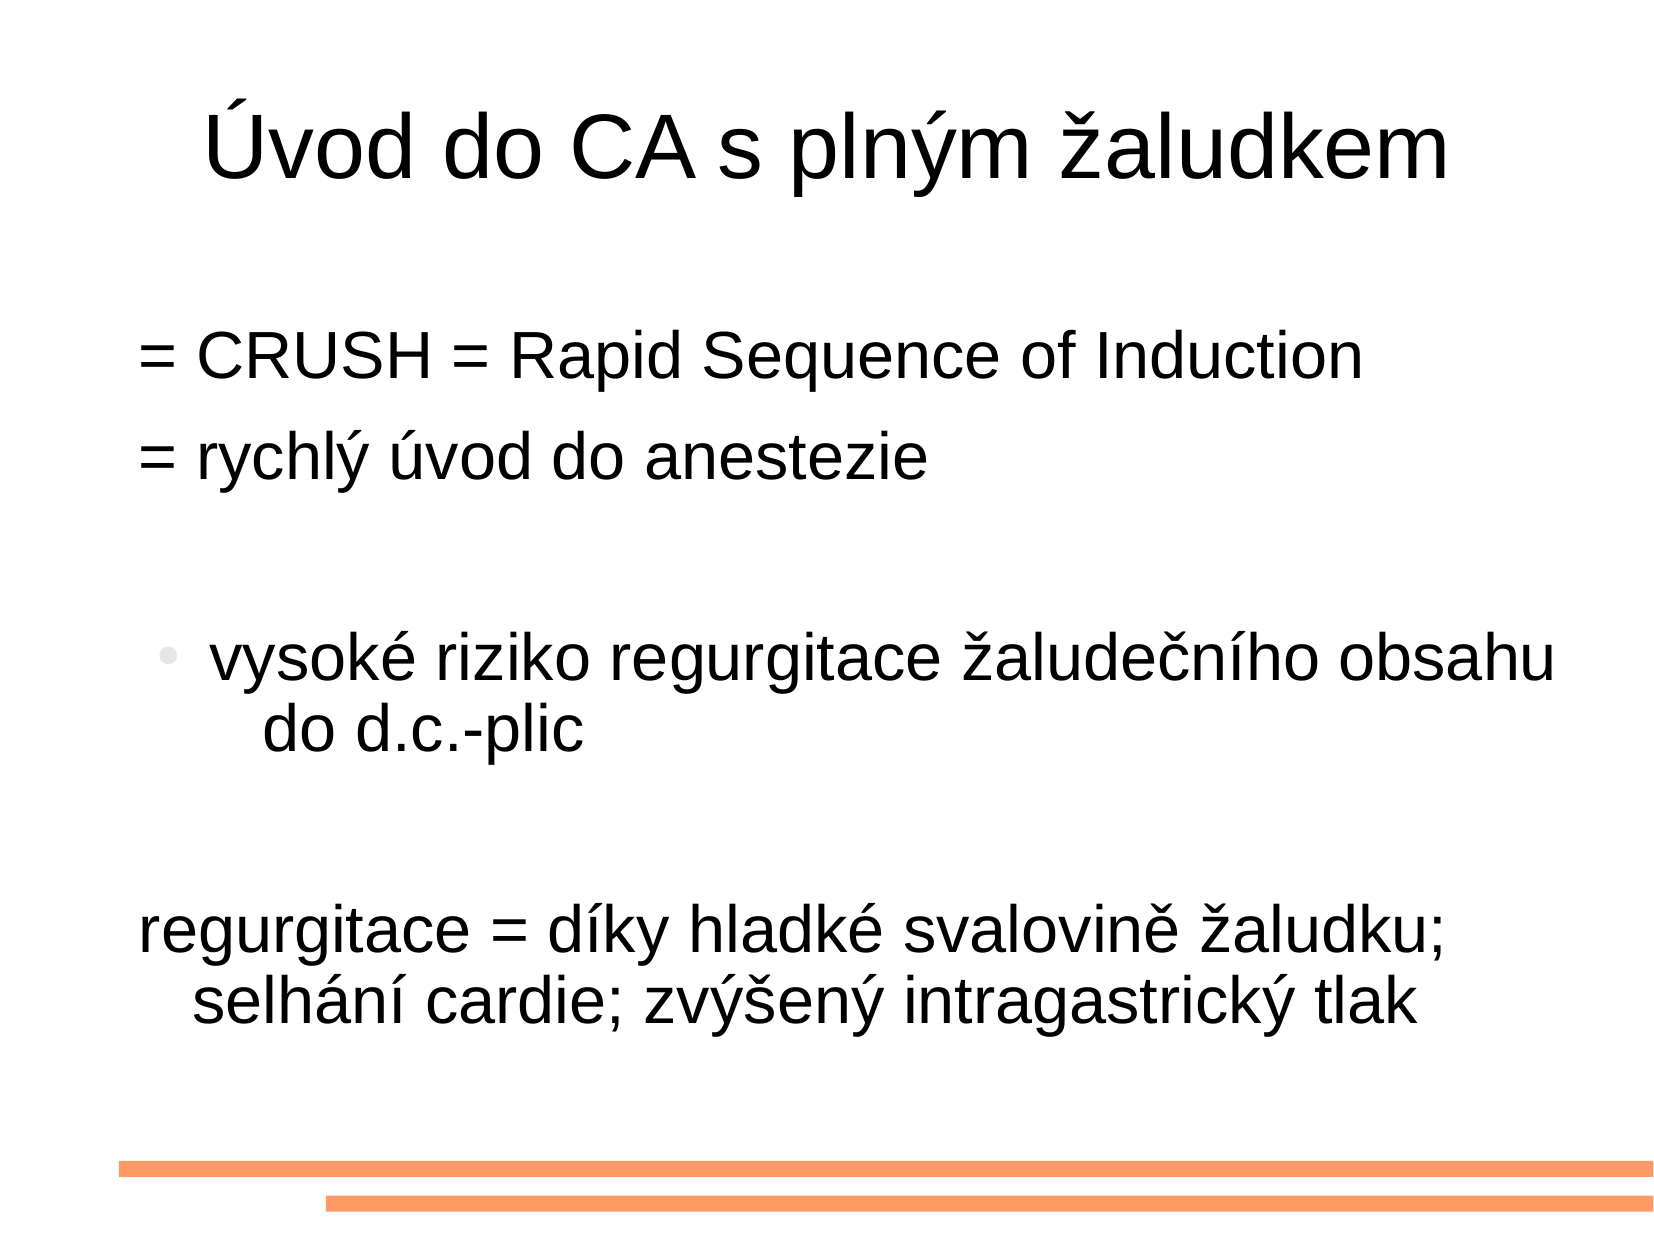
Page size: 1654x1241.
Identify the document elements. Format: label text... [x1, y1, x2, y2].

title Úvod do CA s plným žaludkem [121, 46, 1534, 254]
list = CRUSH = Rapid Sequence of Induction = rychlý úvod do anestezie vysoké riziko regurgitace žaludečního obsahu do d.c.-plic regurgitace = díky hladké svalovině žaludku; selhání cardie; zvýšený intragastrický tlak [121, 322, 1561, 1133]
